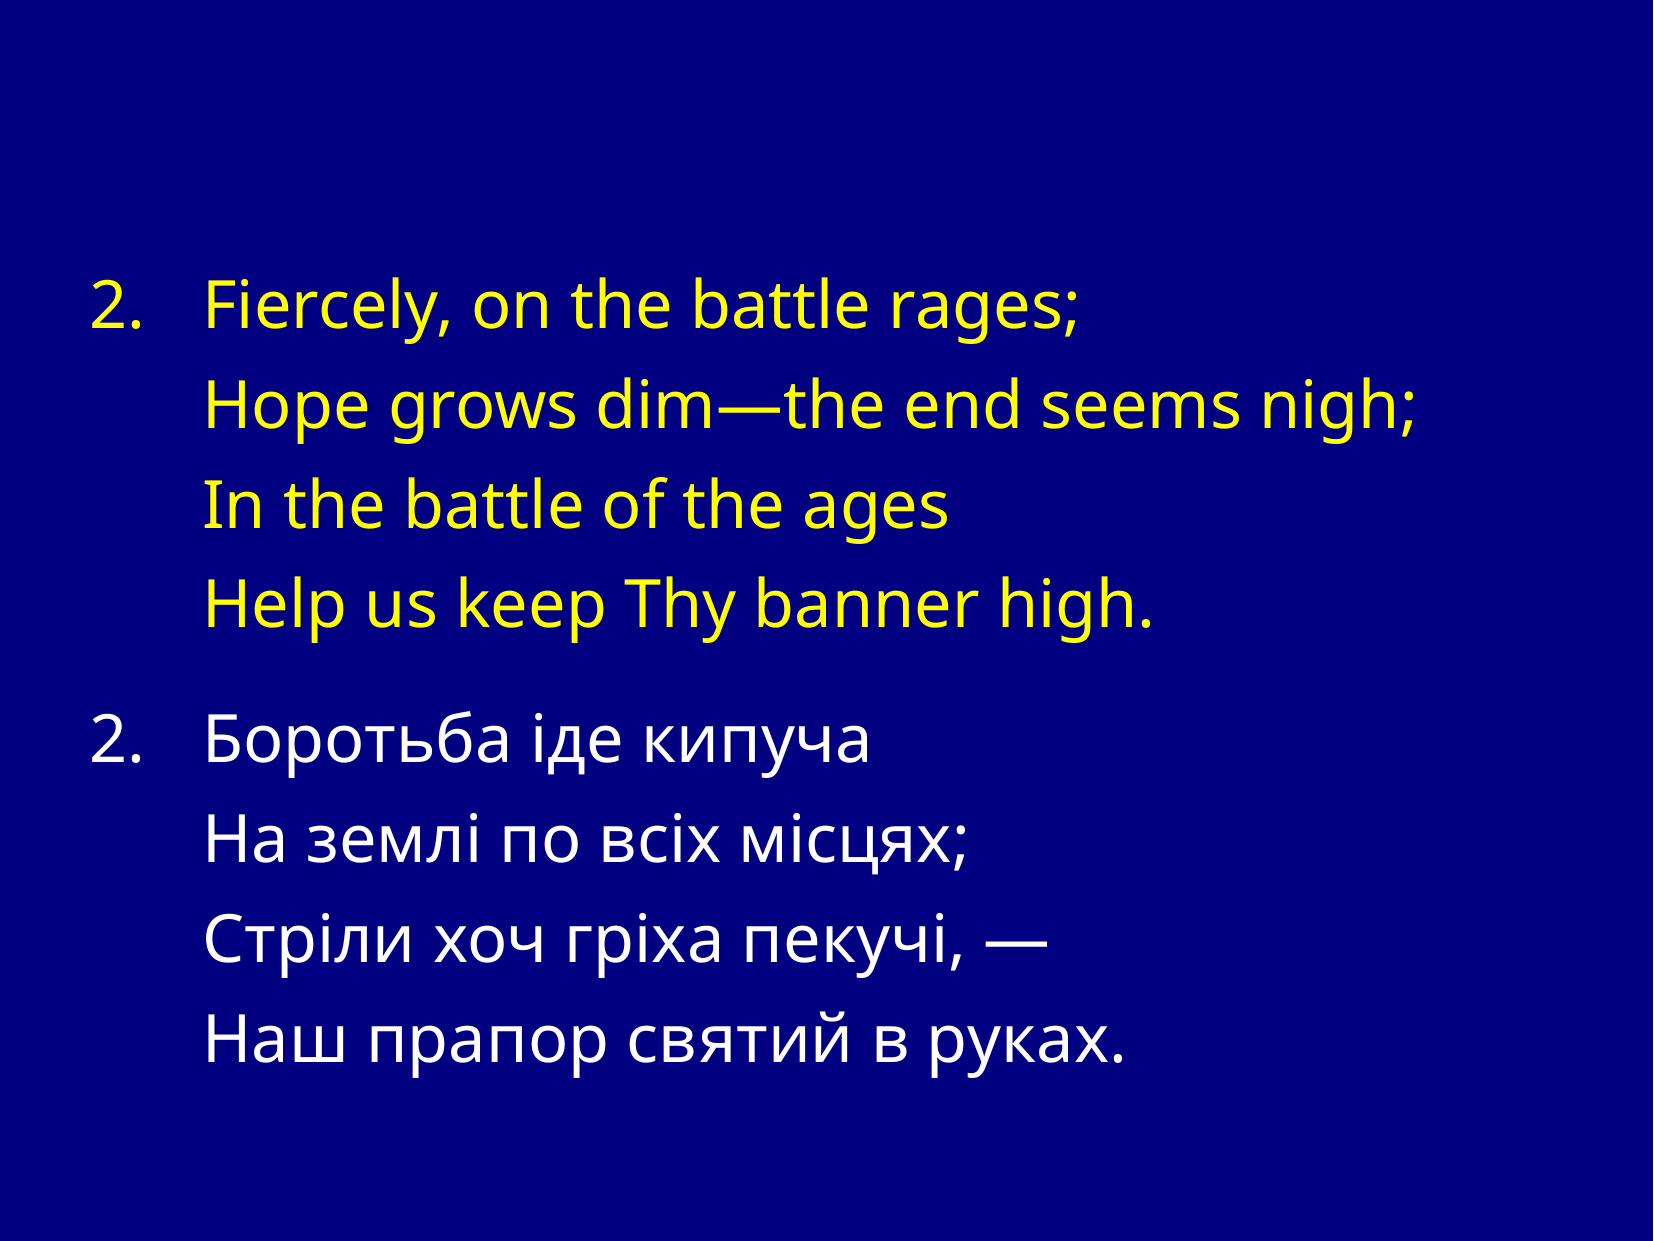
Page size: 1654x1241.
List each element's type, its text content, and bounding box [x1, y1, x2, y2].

text_box 2. Боротьба іде кипуча На землі по всіх місцях; Стріли хоч гріха пекучі, ― Наш прапор святий в руках. [75, 675, 1576, 1163]
text_box 2. Fiercely, on the battle rages; Hope grows dim—the end seems nigh; In the battle of the ages Help us keep Thy banner high. [75, 150, 1576, 638]
